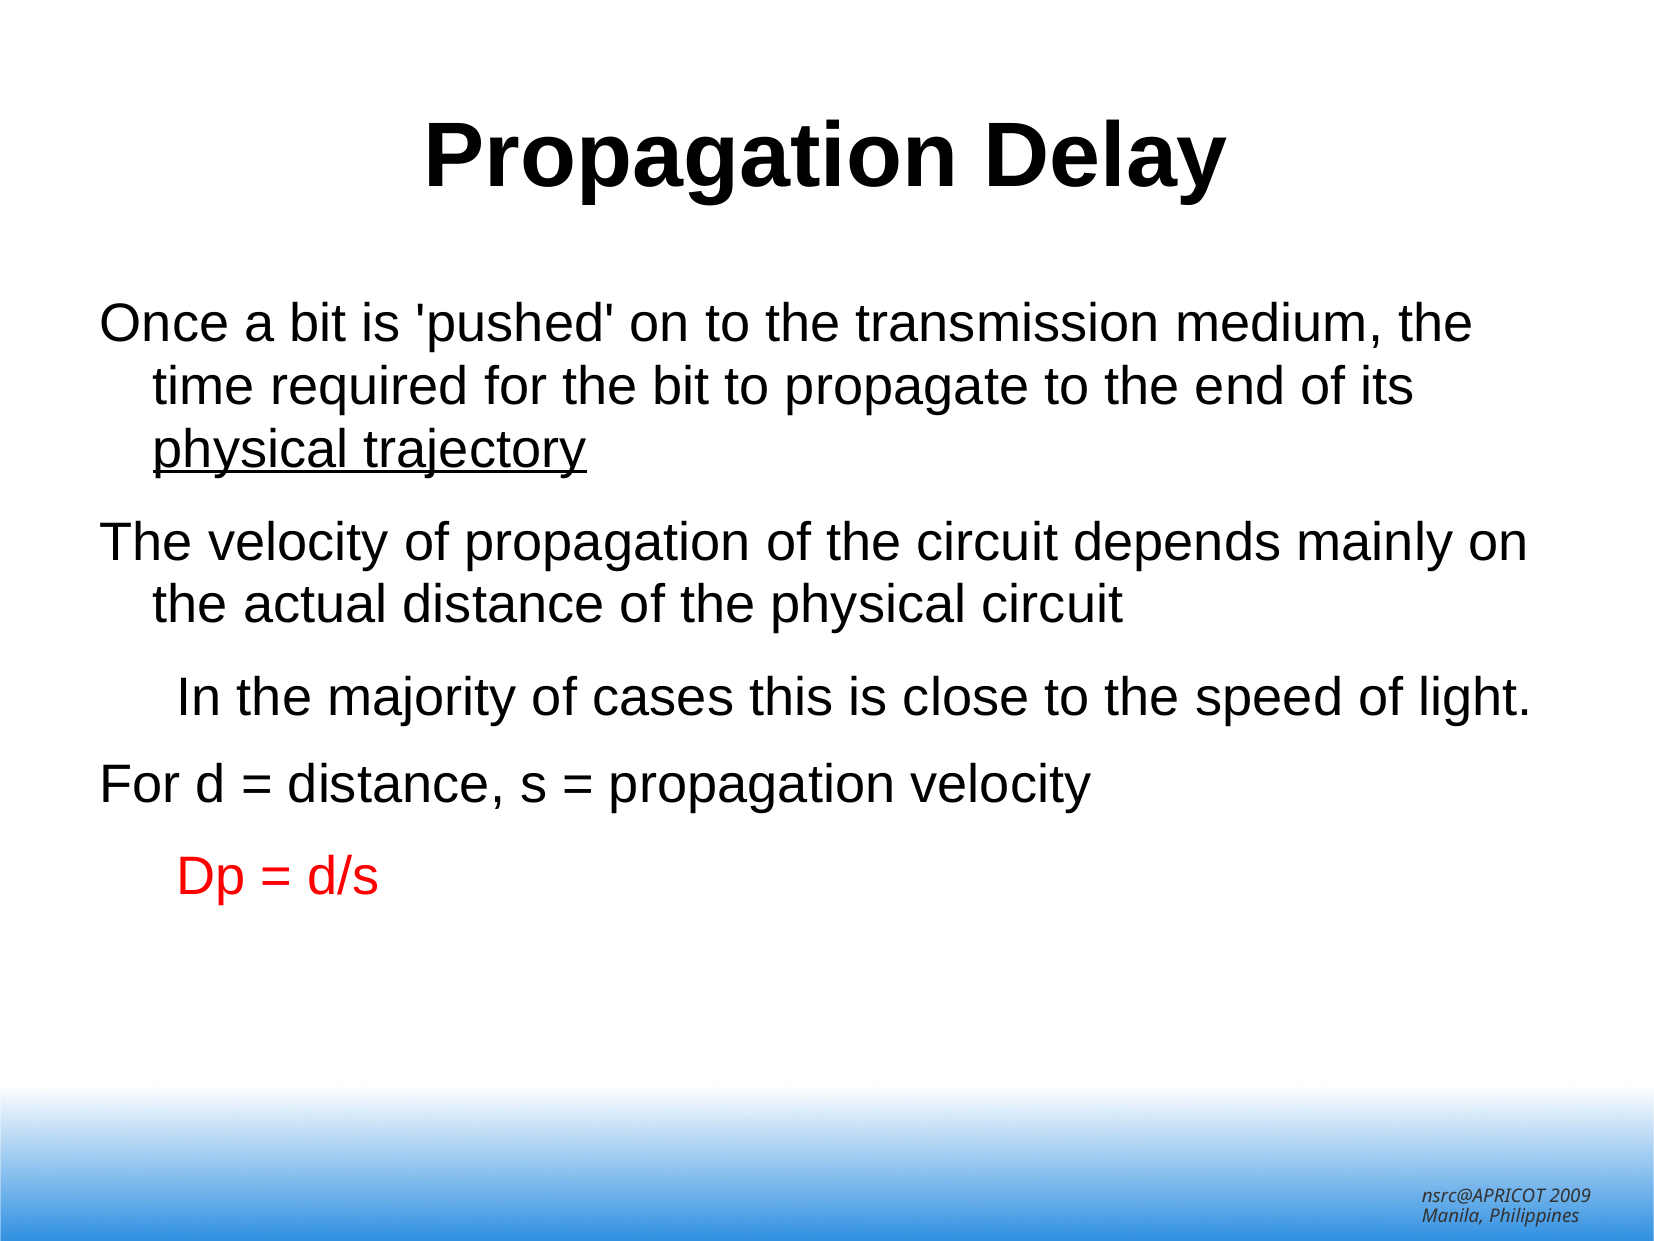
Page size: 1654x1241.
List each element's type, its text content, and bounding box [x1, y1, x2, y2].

picture [0, 1083, 1654, 1241]
list Once a bit is 'pushed' on to the transmission medium, the time required for the bit to propagate to the end of its physical trajectory The velocity of propagation of the circuit depends mainly on the actual distance of the physical circuit In the majority of cases this is close to the speed of light. For d = distance, s = propagation velocity Dp = d/s [82, 290, 1571, 1109]
title Propagation Delay [82, 49, 1571, 257]
